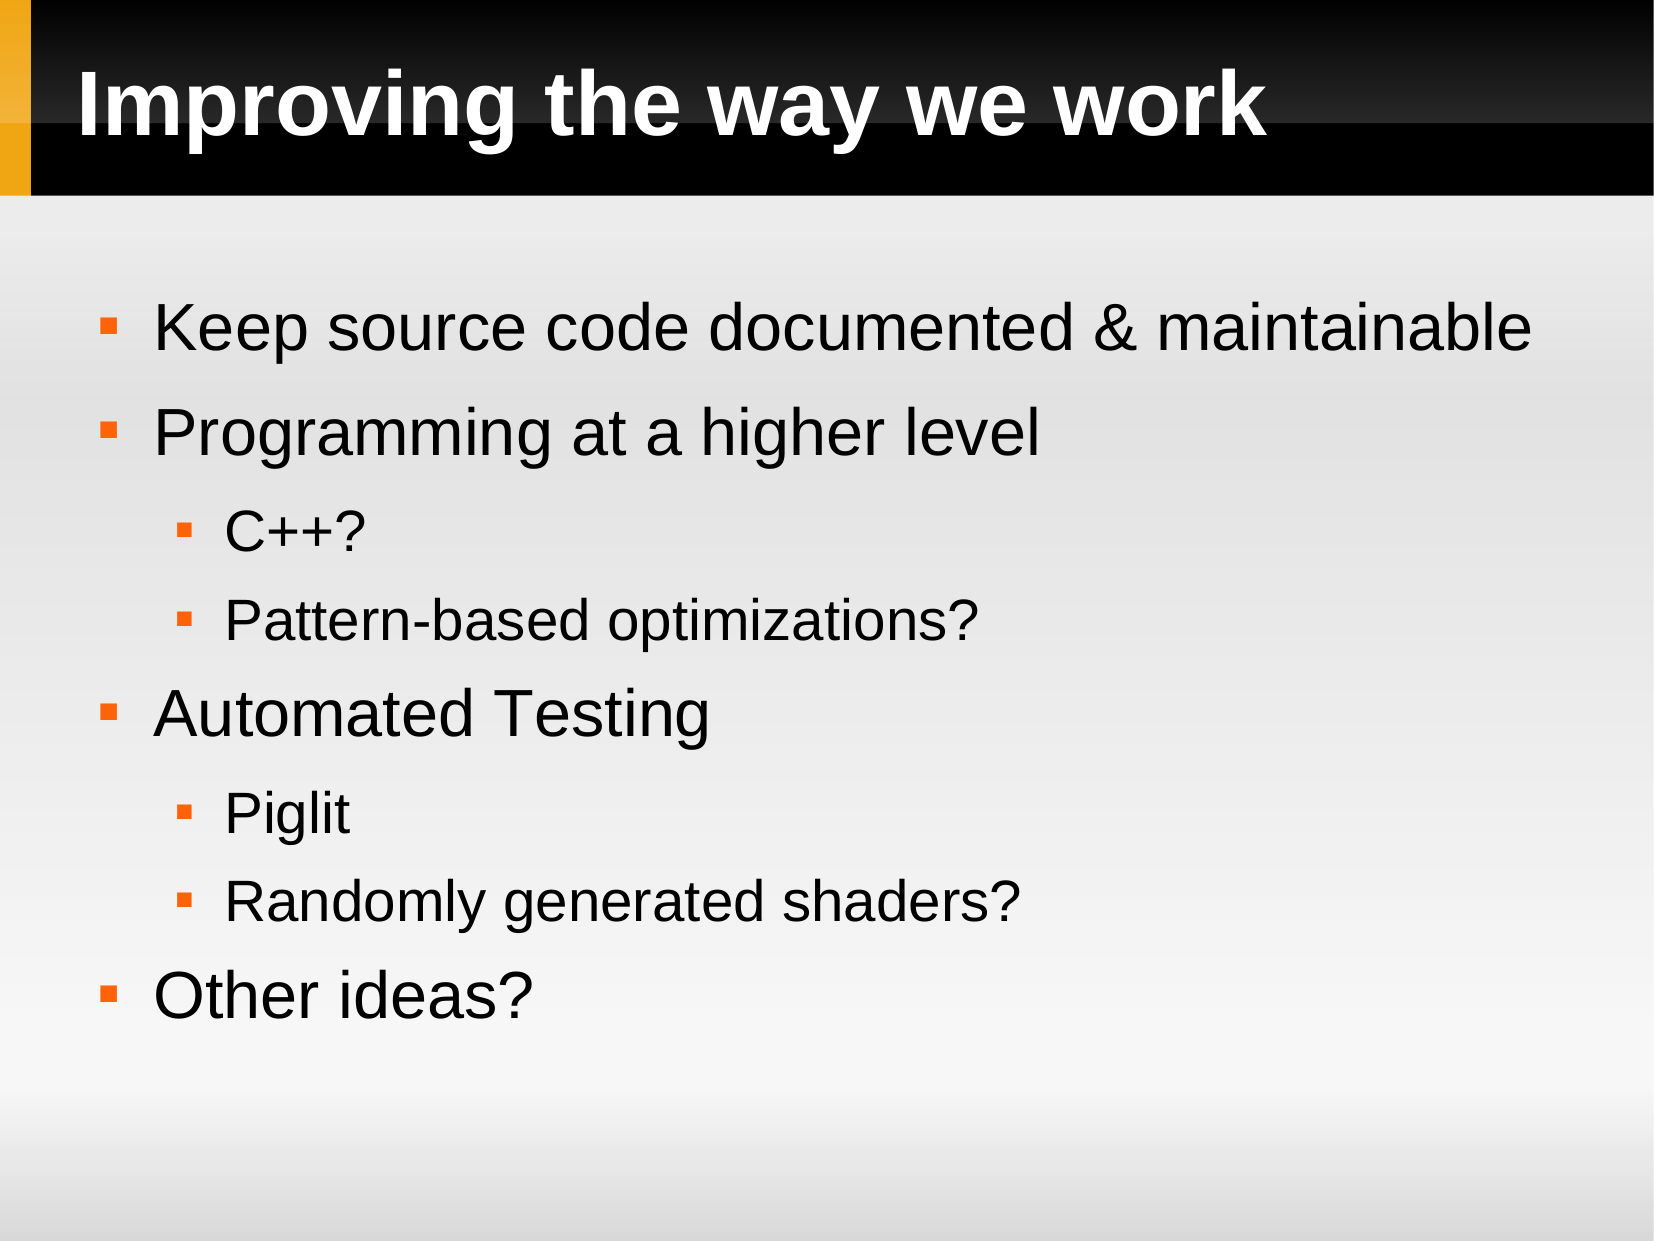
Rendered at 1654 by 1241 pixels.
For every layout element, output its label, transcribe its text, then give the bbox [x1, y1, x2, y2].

title Improving the way we work [76, 7, 1565, 200]
list Keep source code documented & maintainable Programming at a higher level C++? Pattern-based optimizations? Automated Testing Piglit Randomly generated shaders? Other ideas? [82, 290, 1571, 1096]
picture [0, 0, 1654, 1241]
